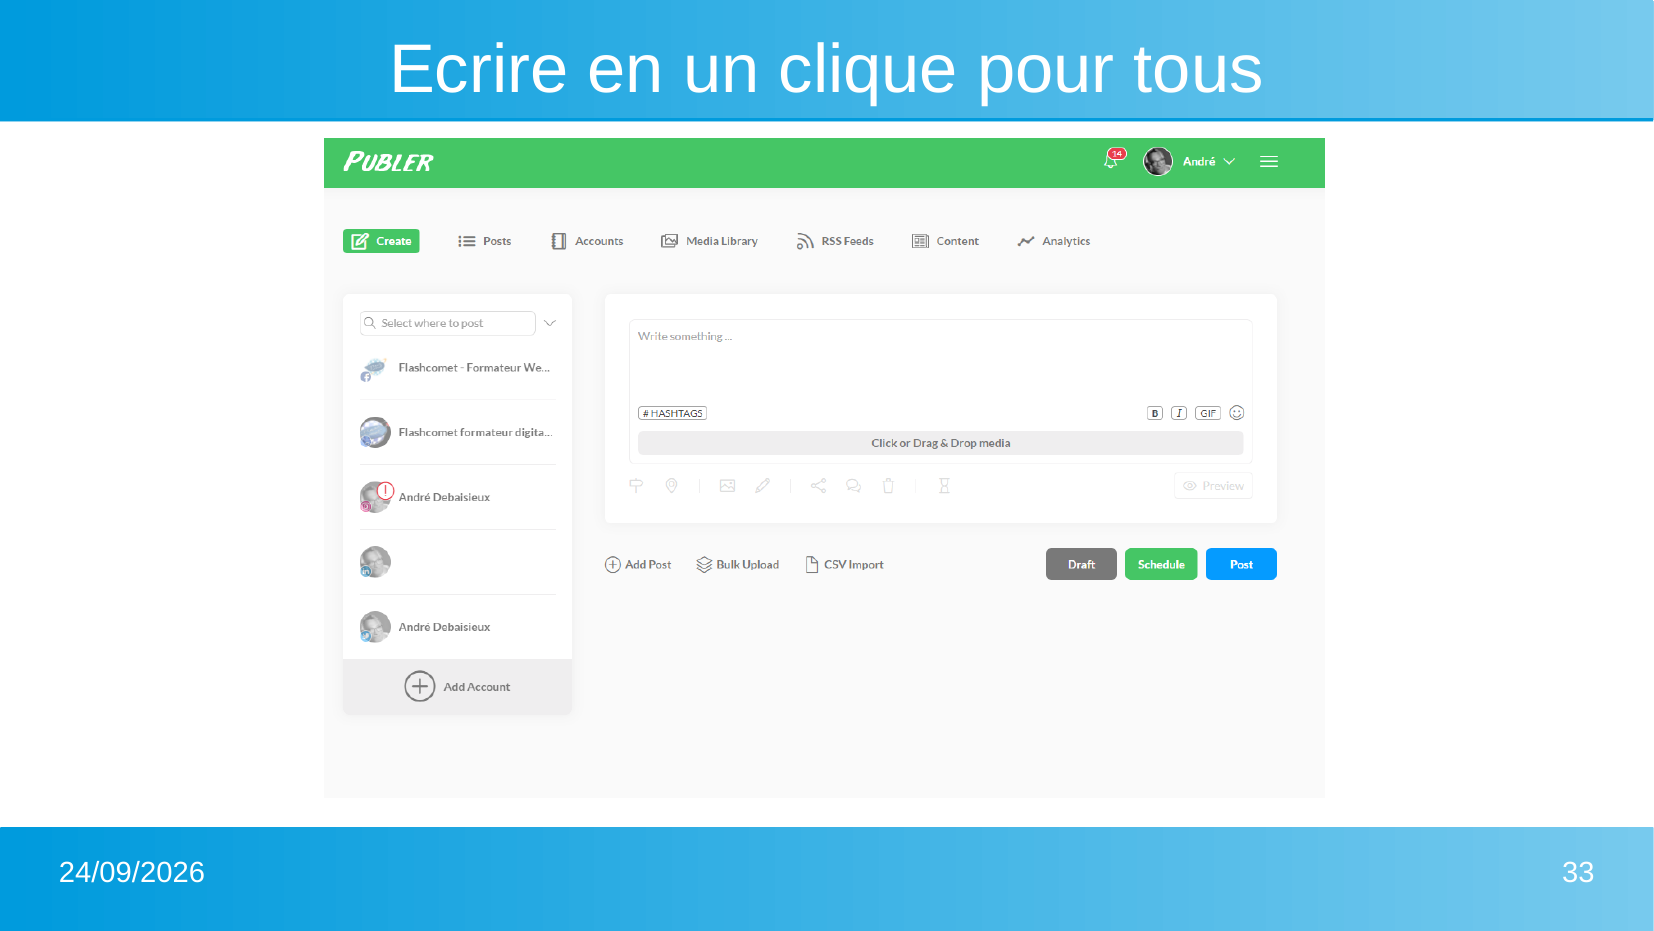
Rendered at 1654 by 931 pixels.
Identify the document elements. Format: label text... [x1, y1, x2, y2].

picture [324, 138, 1325, 798]
title Ecrire en un clique pour tous [59, 29, 1595, 108]
